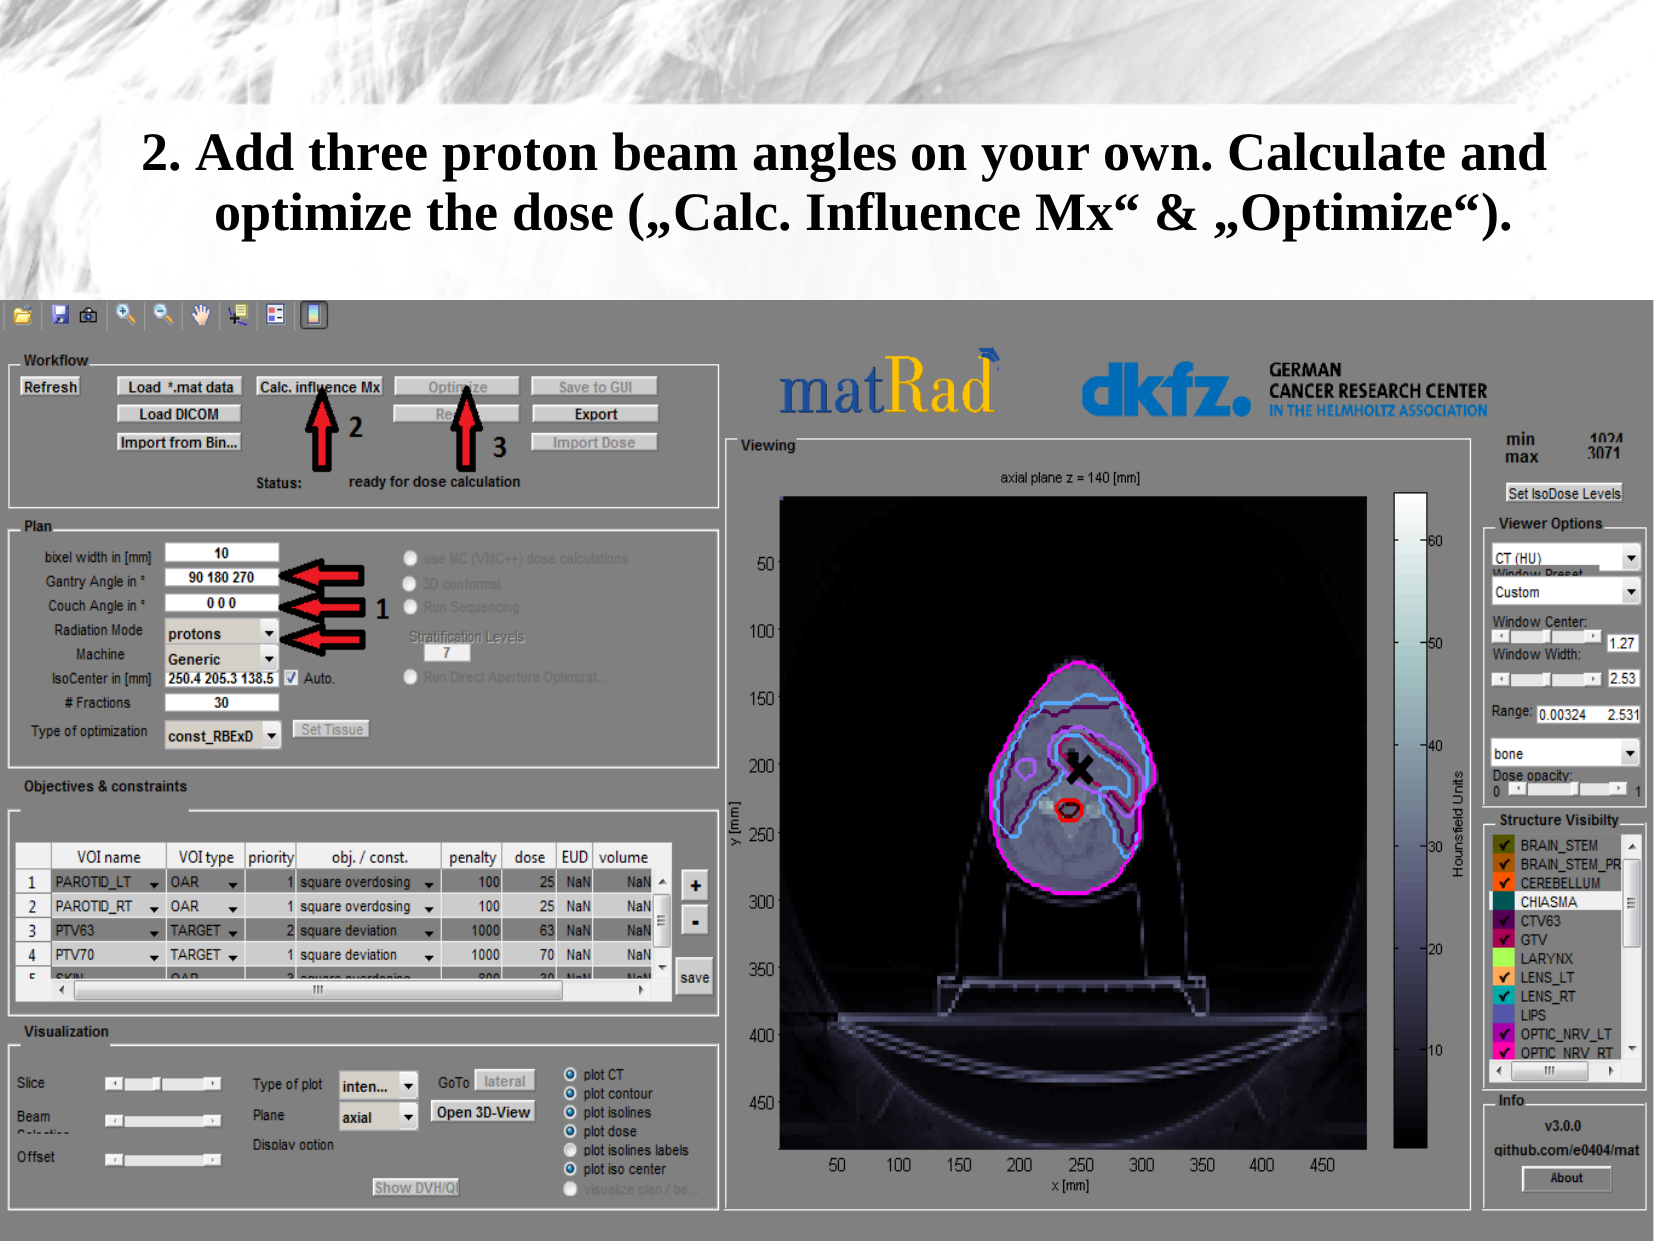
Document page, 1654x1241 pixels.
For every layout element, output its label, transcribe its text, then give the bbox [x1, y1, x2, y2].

title 2. Add three proton beam angles on your own. Calculate and optimize the dose („Calc. Influence Mx“ & „Optimize“). [82, 77, 1571, 288]
picture [0, 0, 1654, 1241]
